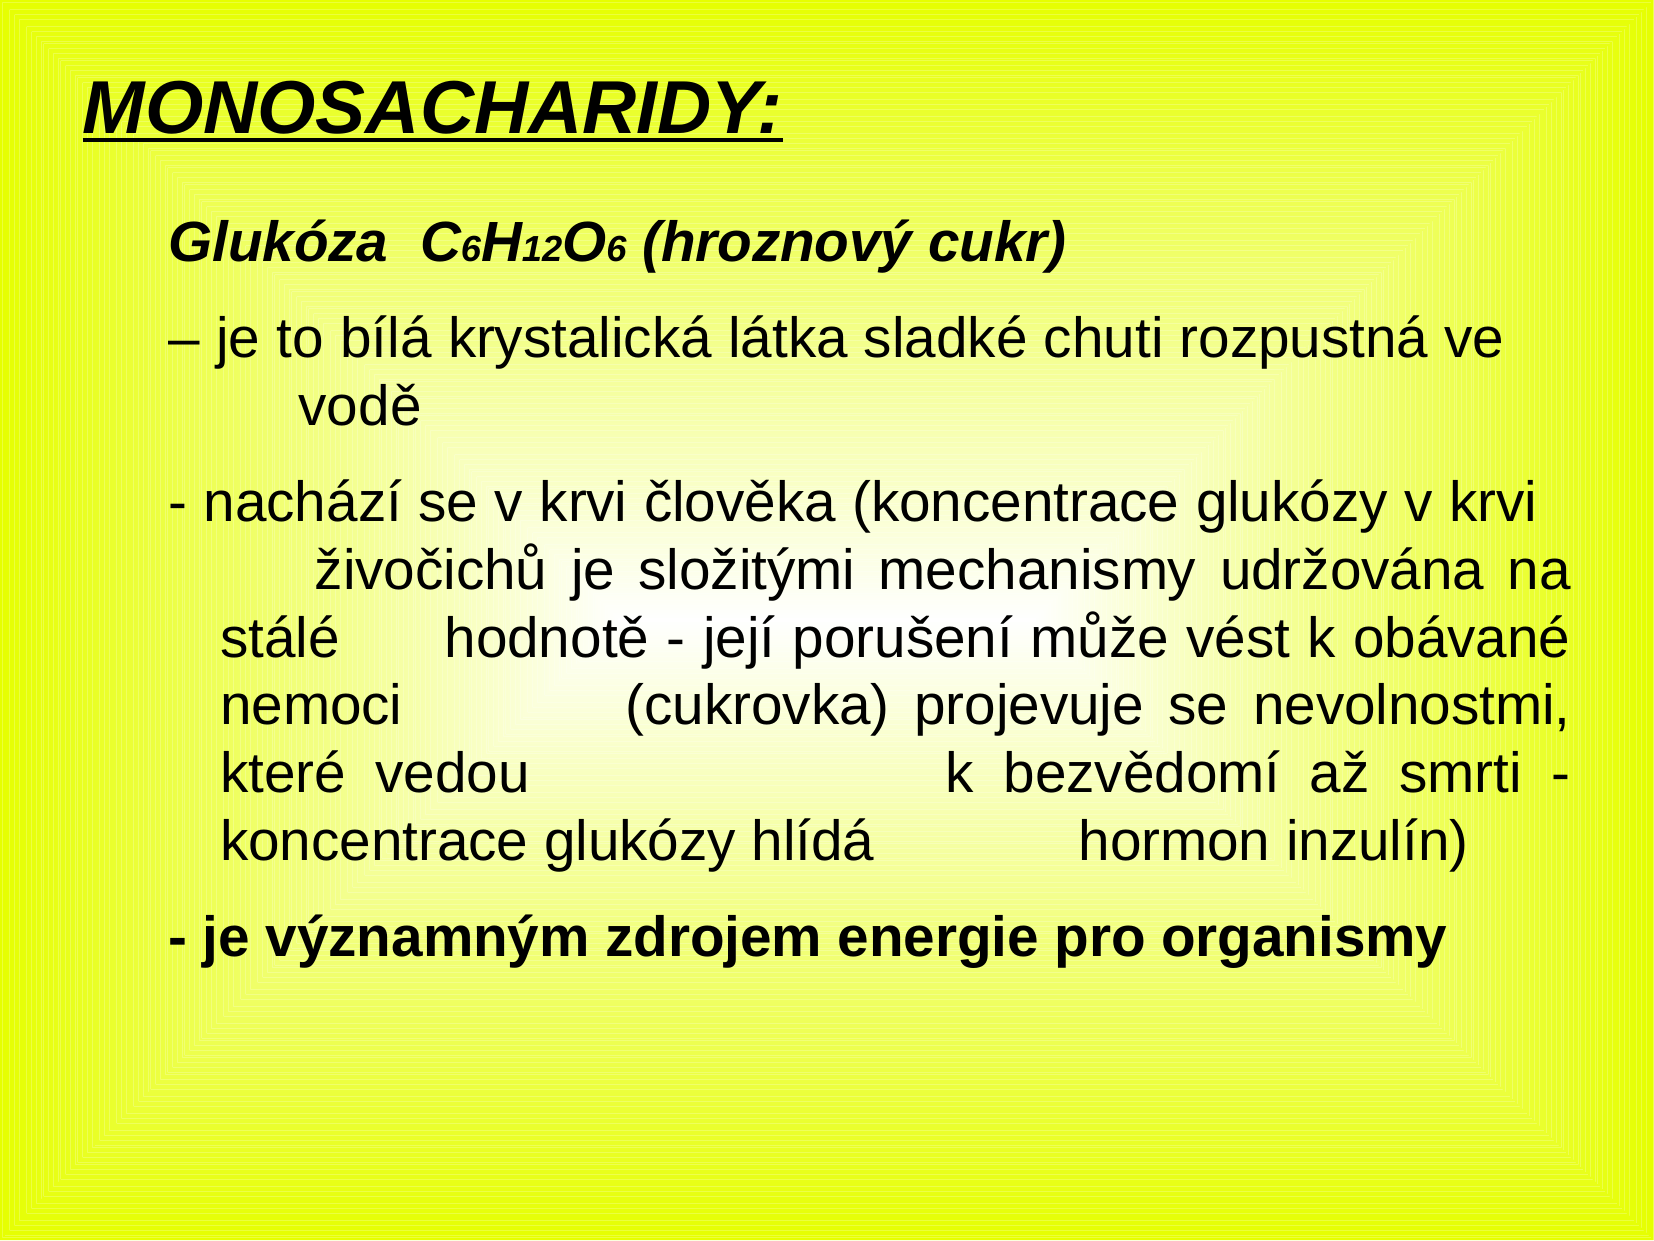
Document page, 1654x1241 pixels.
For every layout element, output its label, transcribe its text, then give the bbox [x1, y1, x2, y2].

list Glukóza C6H12O6 (hroznový cukr) – je to bílá krystalická látka sladké chuti rozpustná ve vodě - nachází se v krvi člověka (koncentrace glukózy v krvi živočichů je složitými mechanismy udržována na stálé hodnotě - její porušení může vést k obávané nemoci (cukrovka) projevuje se nevolnostmi, které vedou k bezvědomí až smrti - koncentrace glukózy hlídá hormon inzulín) - je významným zdrojem energie pro organismy [82, 204, 1571, 1024]
title MONOSACHARIDY: [82, 0, 1571, 204]
